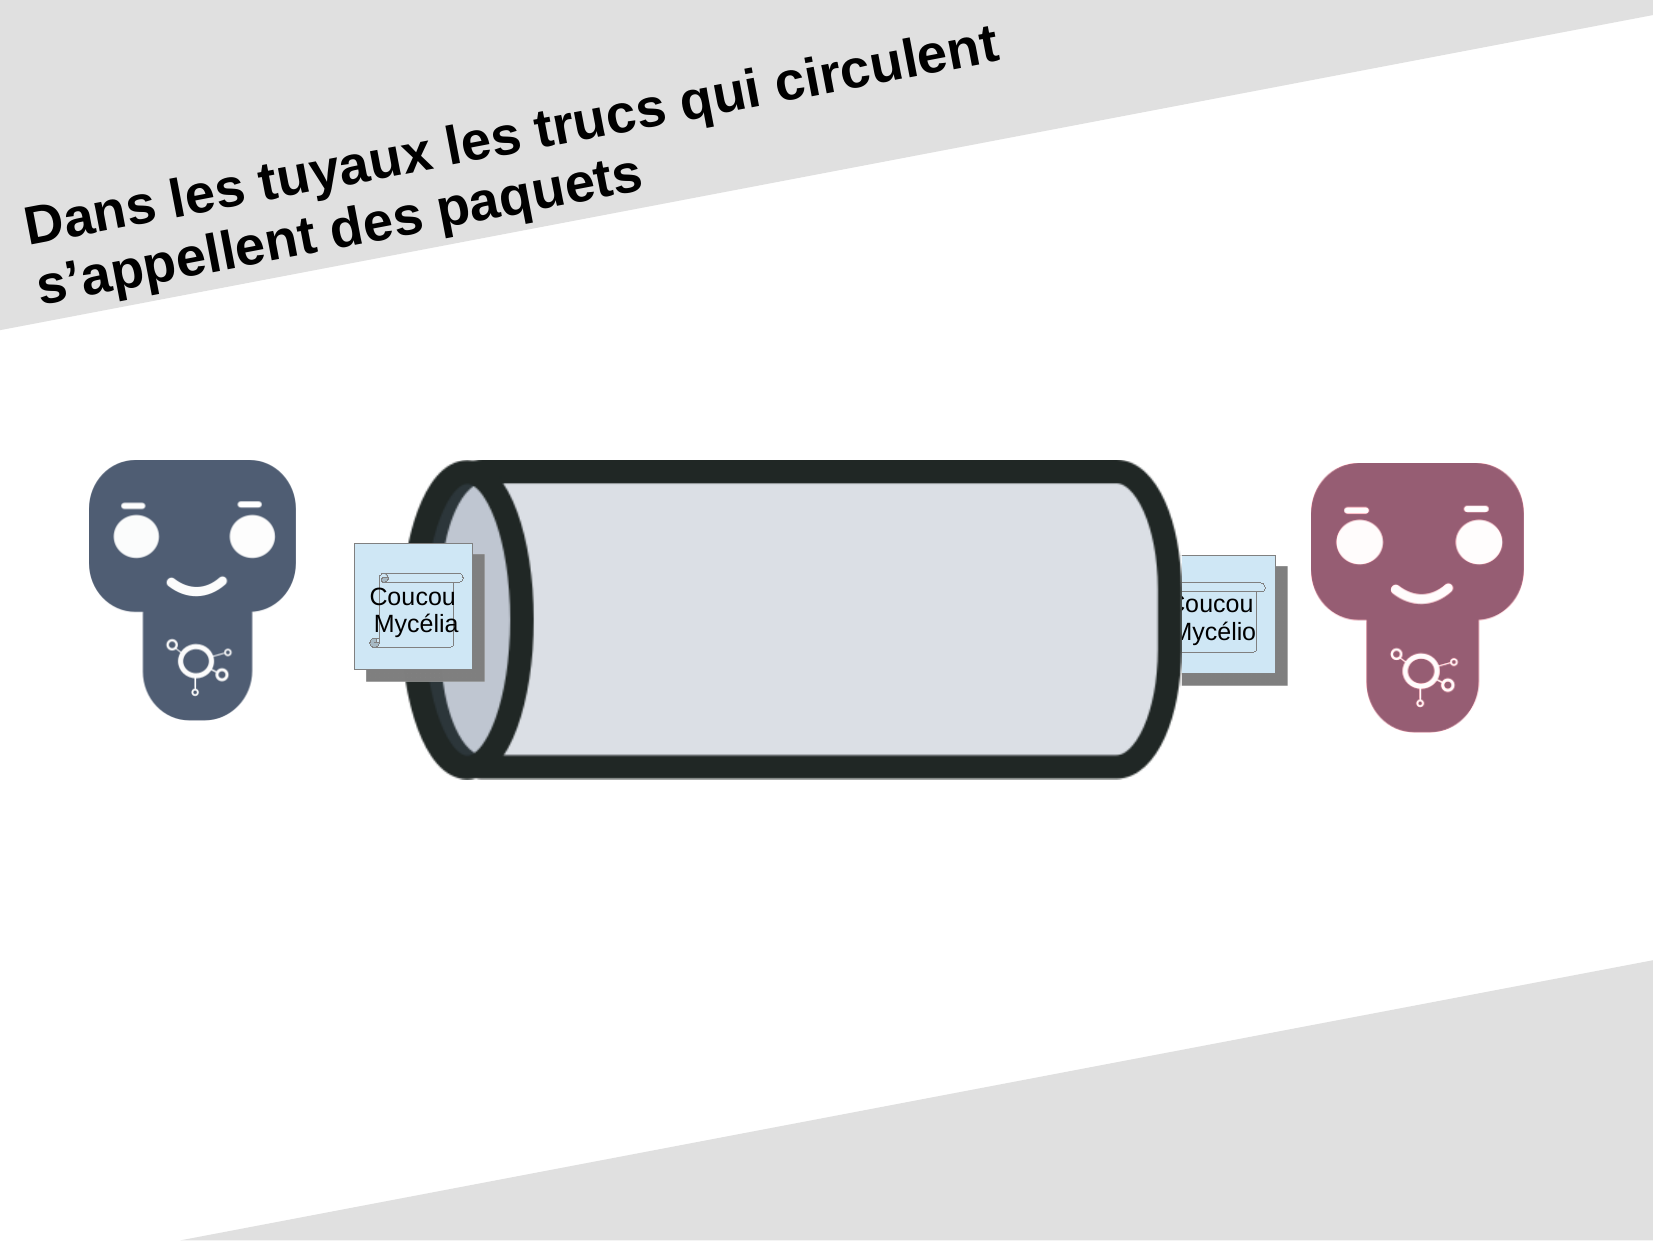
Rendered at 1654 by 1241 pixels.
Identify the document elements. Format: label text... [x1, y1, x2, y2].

picture [1311, 463, 1524, 733]
picture [401, 460, 1182, 780]
text_box Coucou Mycélia [376, 573, 454, 648]
text_box Coucou Mycélia [387, 573, 464, 583]
picture [89, 460, 296, 721]
text_box [354, 543, 473, 670]
text_box [1182, 555, 1276, 674]
title Dans les tuyaux les trucs qui circulent s’appellent des paquets [11, 0, 1512, 359]
text_box Coucou Mycélio [1182, 582, 1266, 592]
text_box Coucou Mycélio [1182, 592, 1257, 653]
